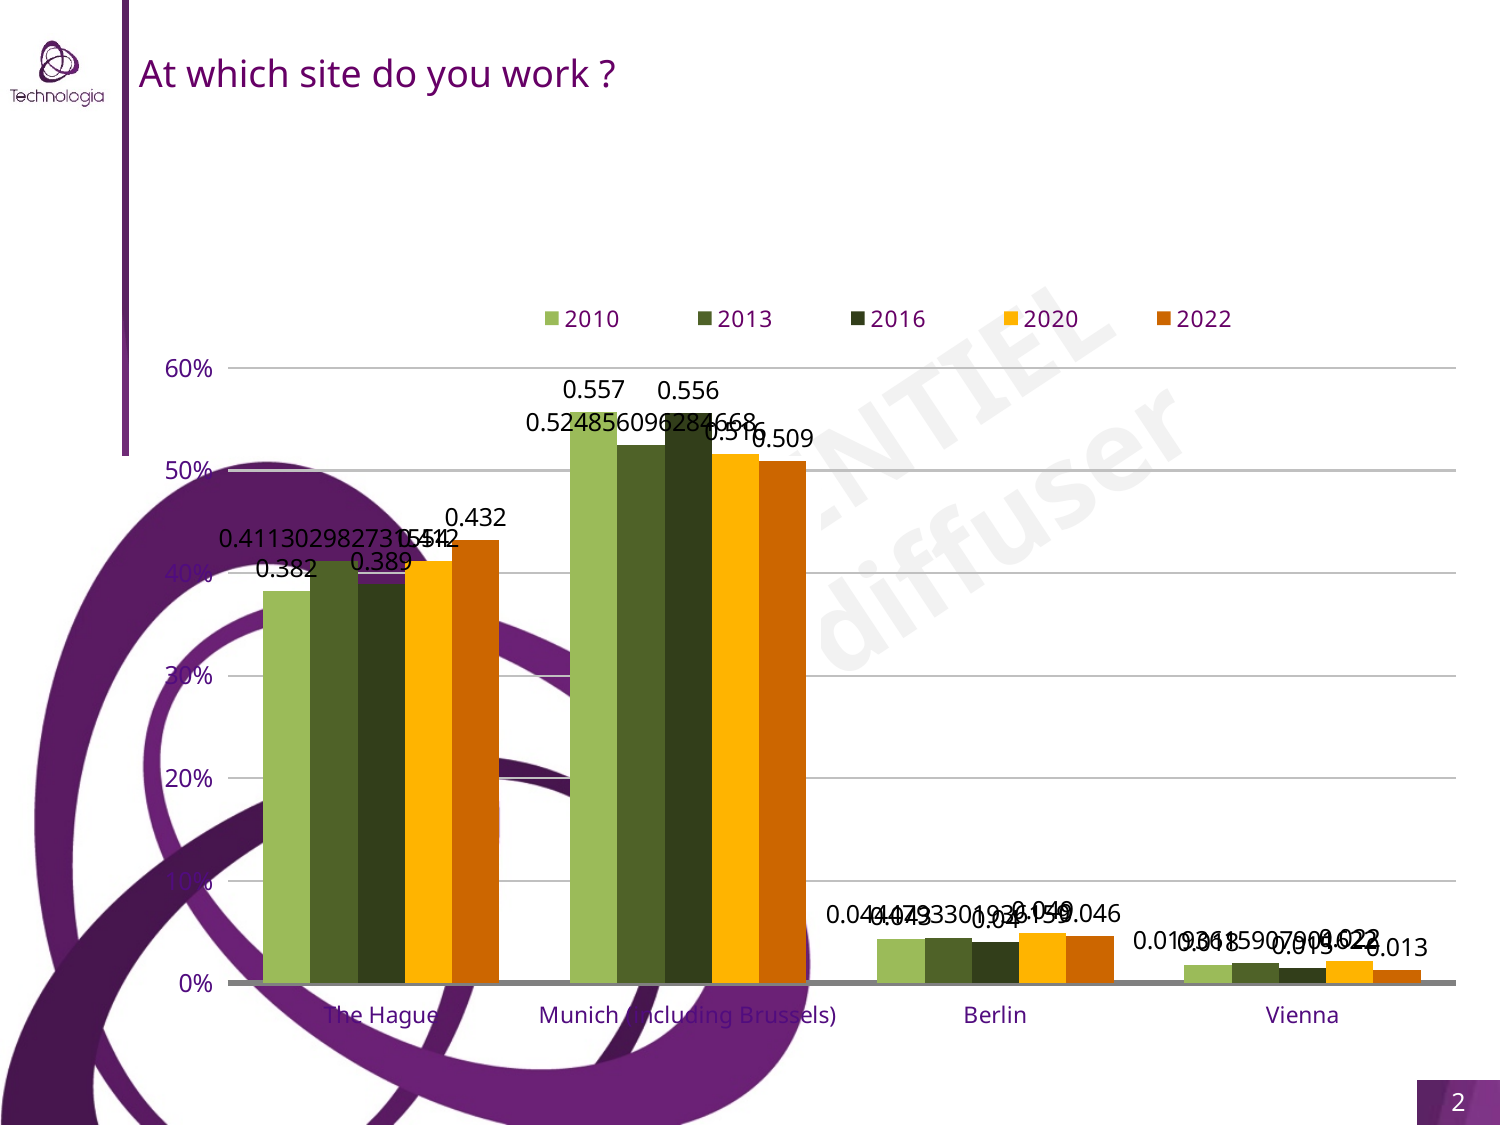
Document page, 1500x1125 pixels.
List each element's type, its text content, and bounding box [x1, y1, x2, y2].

title At which site do you work ? [123, 42, 1282, 185]
picture [0, 0, 821, 1125]
chart [123, 215, 1460, 1083]
picture [0, 33, 113, 114]
picture [1417, 1080, 1500, 1125]
